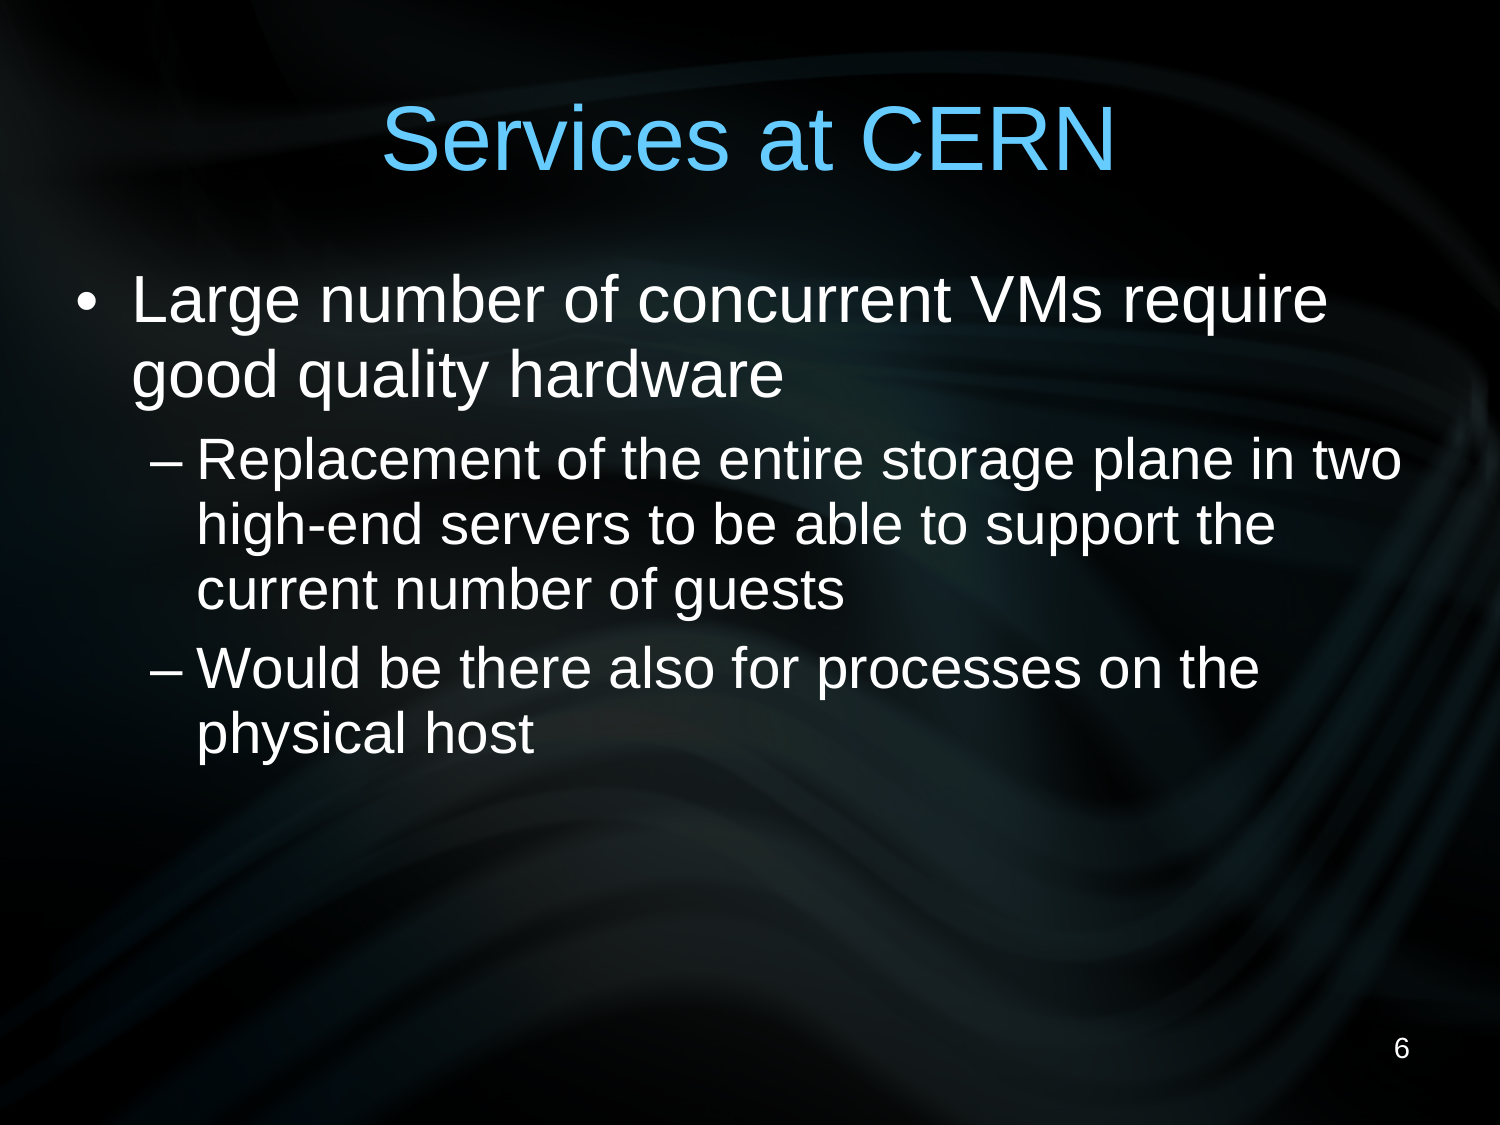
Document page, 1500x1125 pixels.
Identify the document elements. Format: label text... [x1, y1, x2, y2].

list Large number of concurrent VMs require good quality hardware Replacement of the entire storage plane in two high-end servers to be able to support the current number of guests Would be there also for processes on the physical host [75, 262, 1426, 991]
title Services at CERN [75, 52, 1426, 226]
